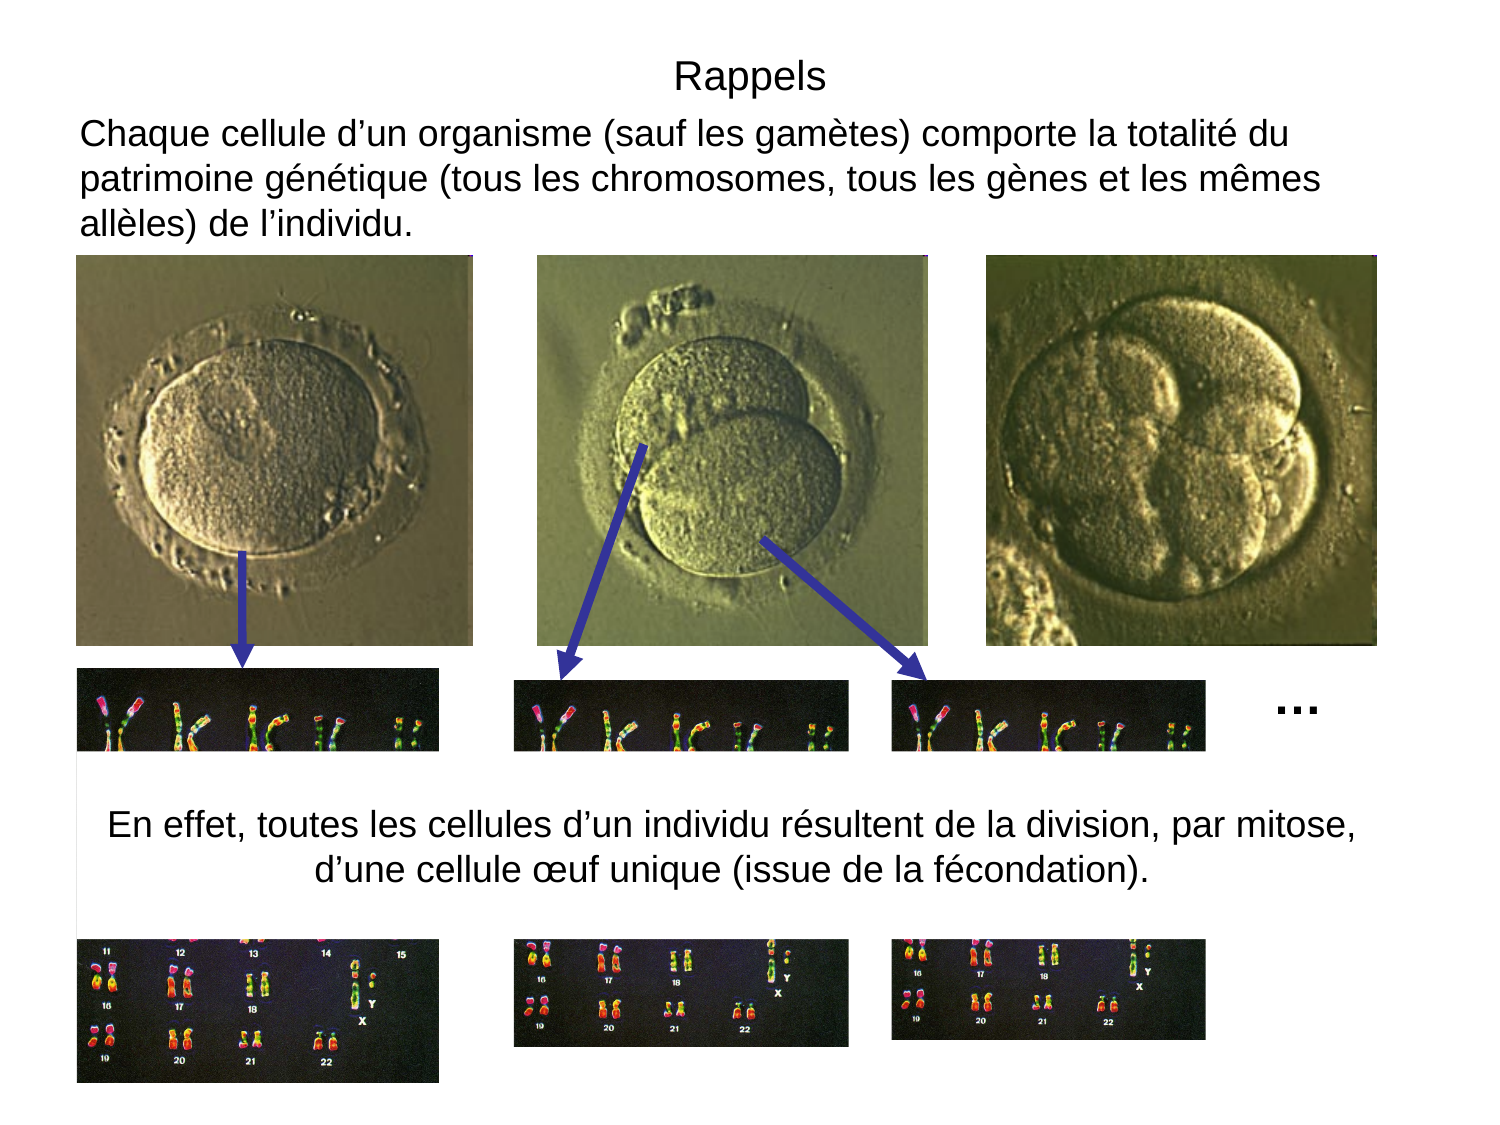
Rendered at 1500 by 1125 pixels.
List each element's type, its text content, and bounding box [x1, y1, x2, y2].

picture [76, 940, 439, 1083]
picture [891, 680, 1206, 751]
title En effet, toutes les cellules d’un individu résultent de la division, par mitose, d’une cellule œuf unique (issue de la fécondation). [76, 751, 1388, 940]
picture [537, 255, 928, 646]
picture [76, 255, 473, 646]
picture [513, 940, 849, 1047]
picture [513, 680, 849, 751]
text_box Chaque cellule d’un organisme (sauf les gamètes) comporte la totalité du patrimoine génétique (tous les chromosomes, tous les gènes et les mêmes allèles) de l’individu. [64, 101, 1377, 253]
picture [891, 940, 1206, 1040]
text_box Rappels [75, 45, 1426, 102]
picture [76, 668, 439, 751]
picture [986, 255, 1377, 646]
text_box … [1257, 656, 1377, 733]
